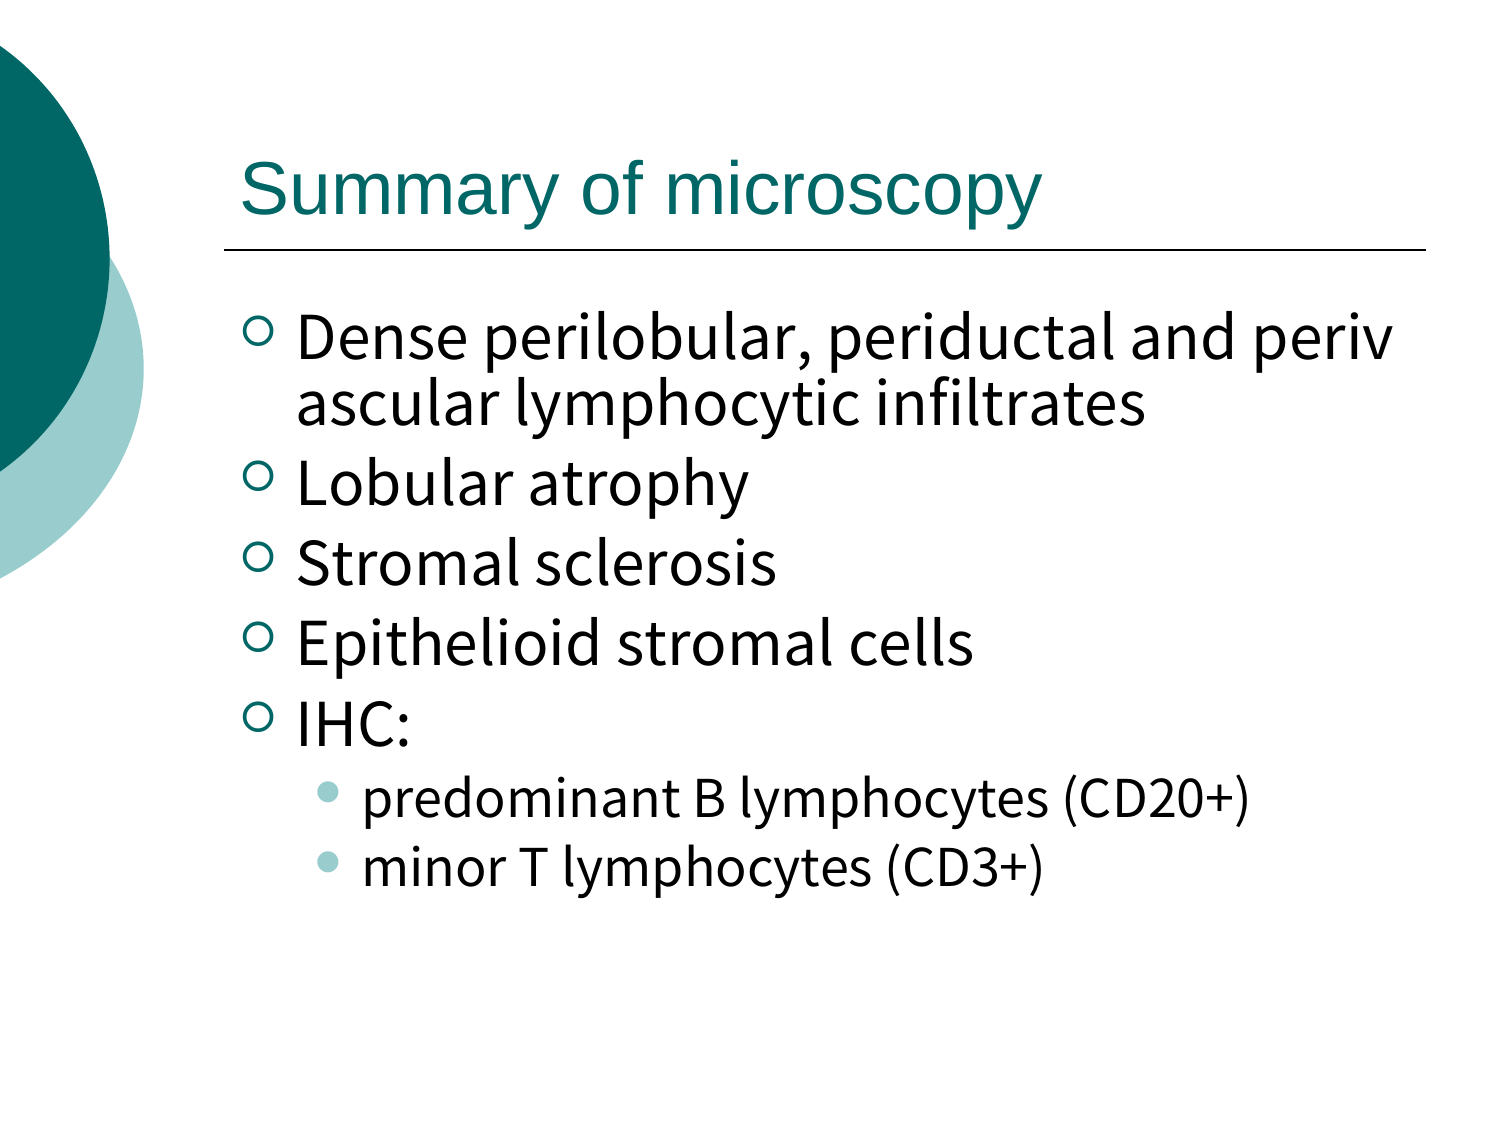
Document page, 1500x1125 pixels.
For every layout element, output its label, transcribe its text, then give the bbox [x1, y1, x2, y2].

title Summary of microscopy [224, 49, 1425, 237]
list Dense perilobular, periductal and perivascular lymphocytic infiltrates Lobular atrophy Stromal sclerosis Epithelioid stromal cells IHC: predominant B lymphocytes (CD20+) minor T lymphocytes (CD3+) [224, 299, 1425, 975]
